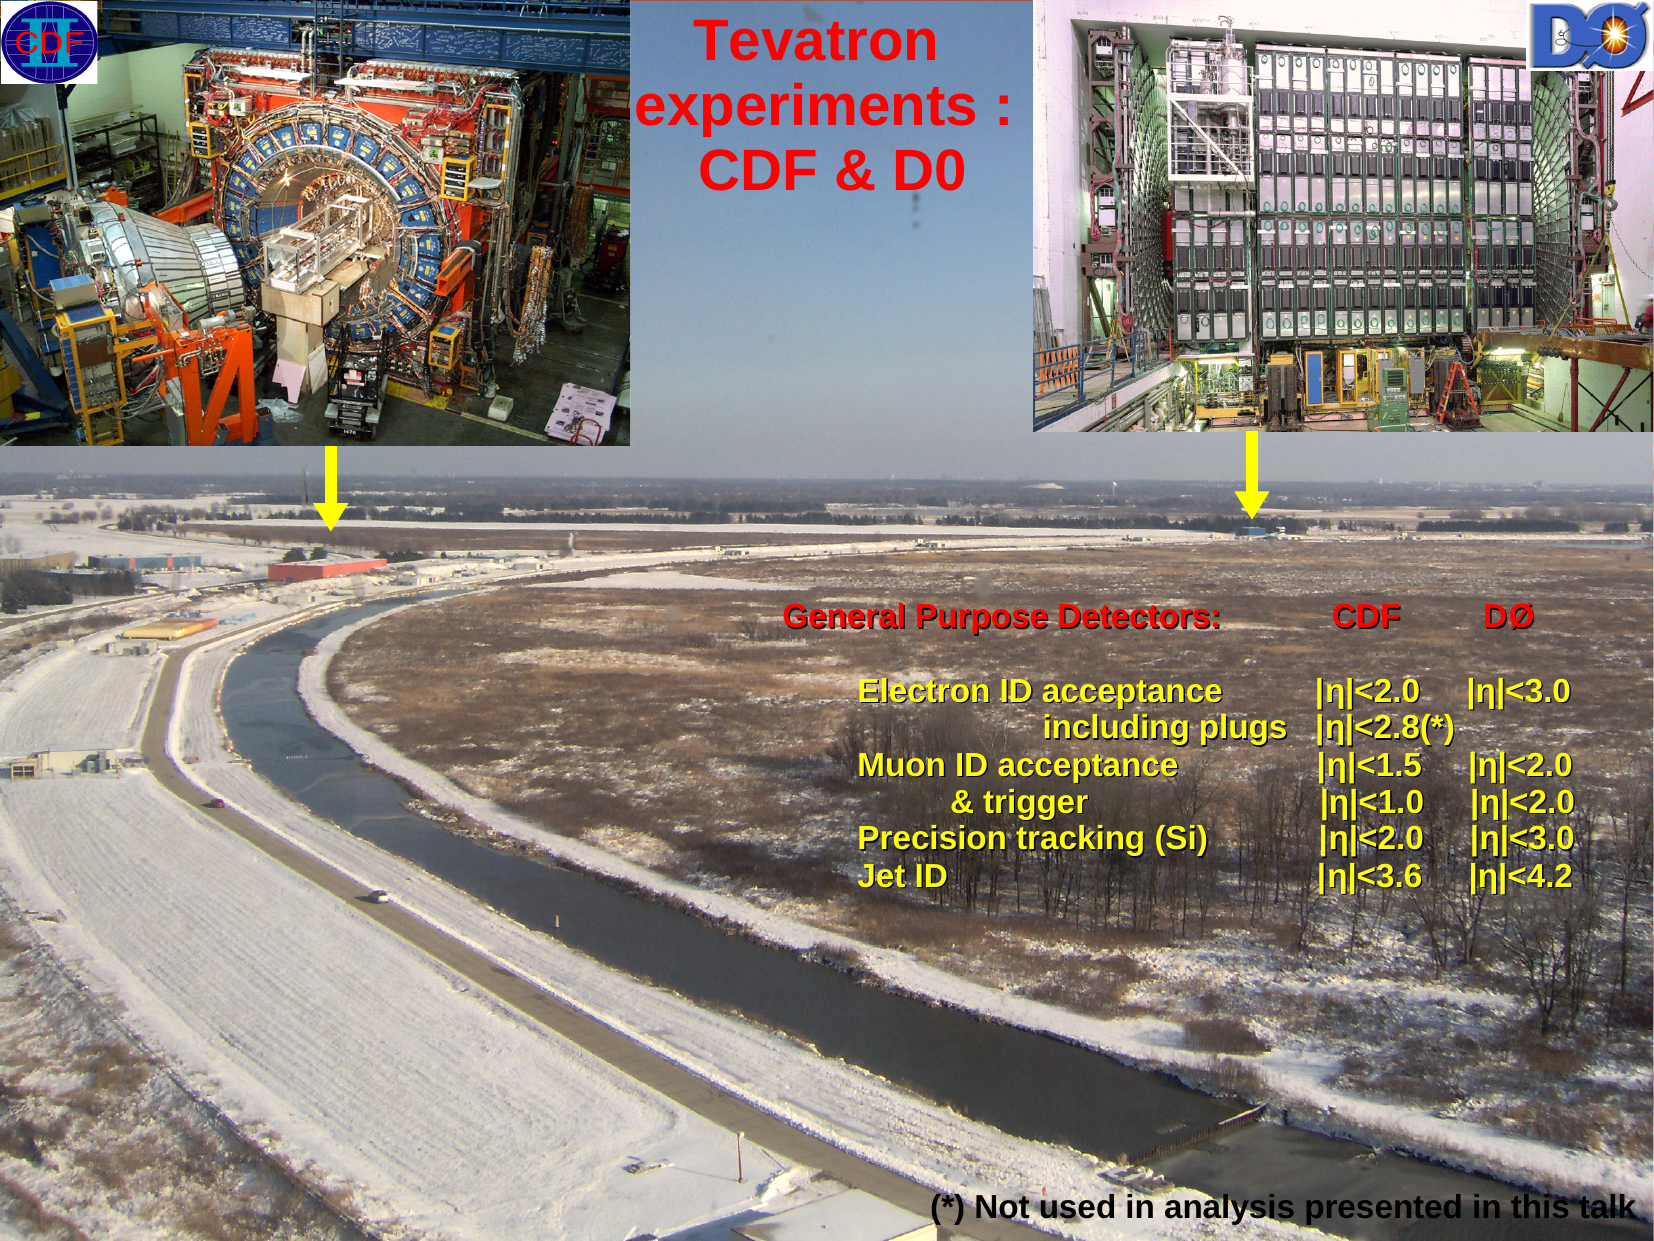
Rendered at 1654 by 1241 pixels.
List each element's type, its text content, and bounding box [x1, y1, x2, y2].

text_box General Purpose Detectors: CDF DØ Electron ID acceptance |η|<2.0 |η|<3.0 including plugs |η|<2.8(*) Muon ID acceptance |η|<1.5 |η|<2.0 & trigger |η|<1.0 |η|<2.0 Precision tracking (Si) |η|<2.0 |η|<3.0 Jet ID |η|<3.6 |η|<4.2 [767, 590, 1654, 912]
picture [0, 0, 1654, 1241]
text_box (*) Not used in analysis presented in this talk [915, 1181, 1652, 1235]
text_box Tevatron experiments : CDF & D0 [620, 0, 1030, 215]
